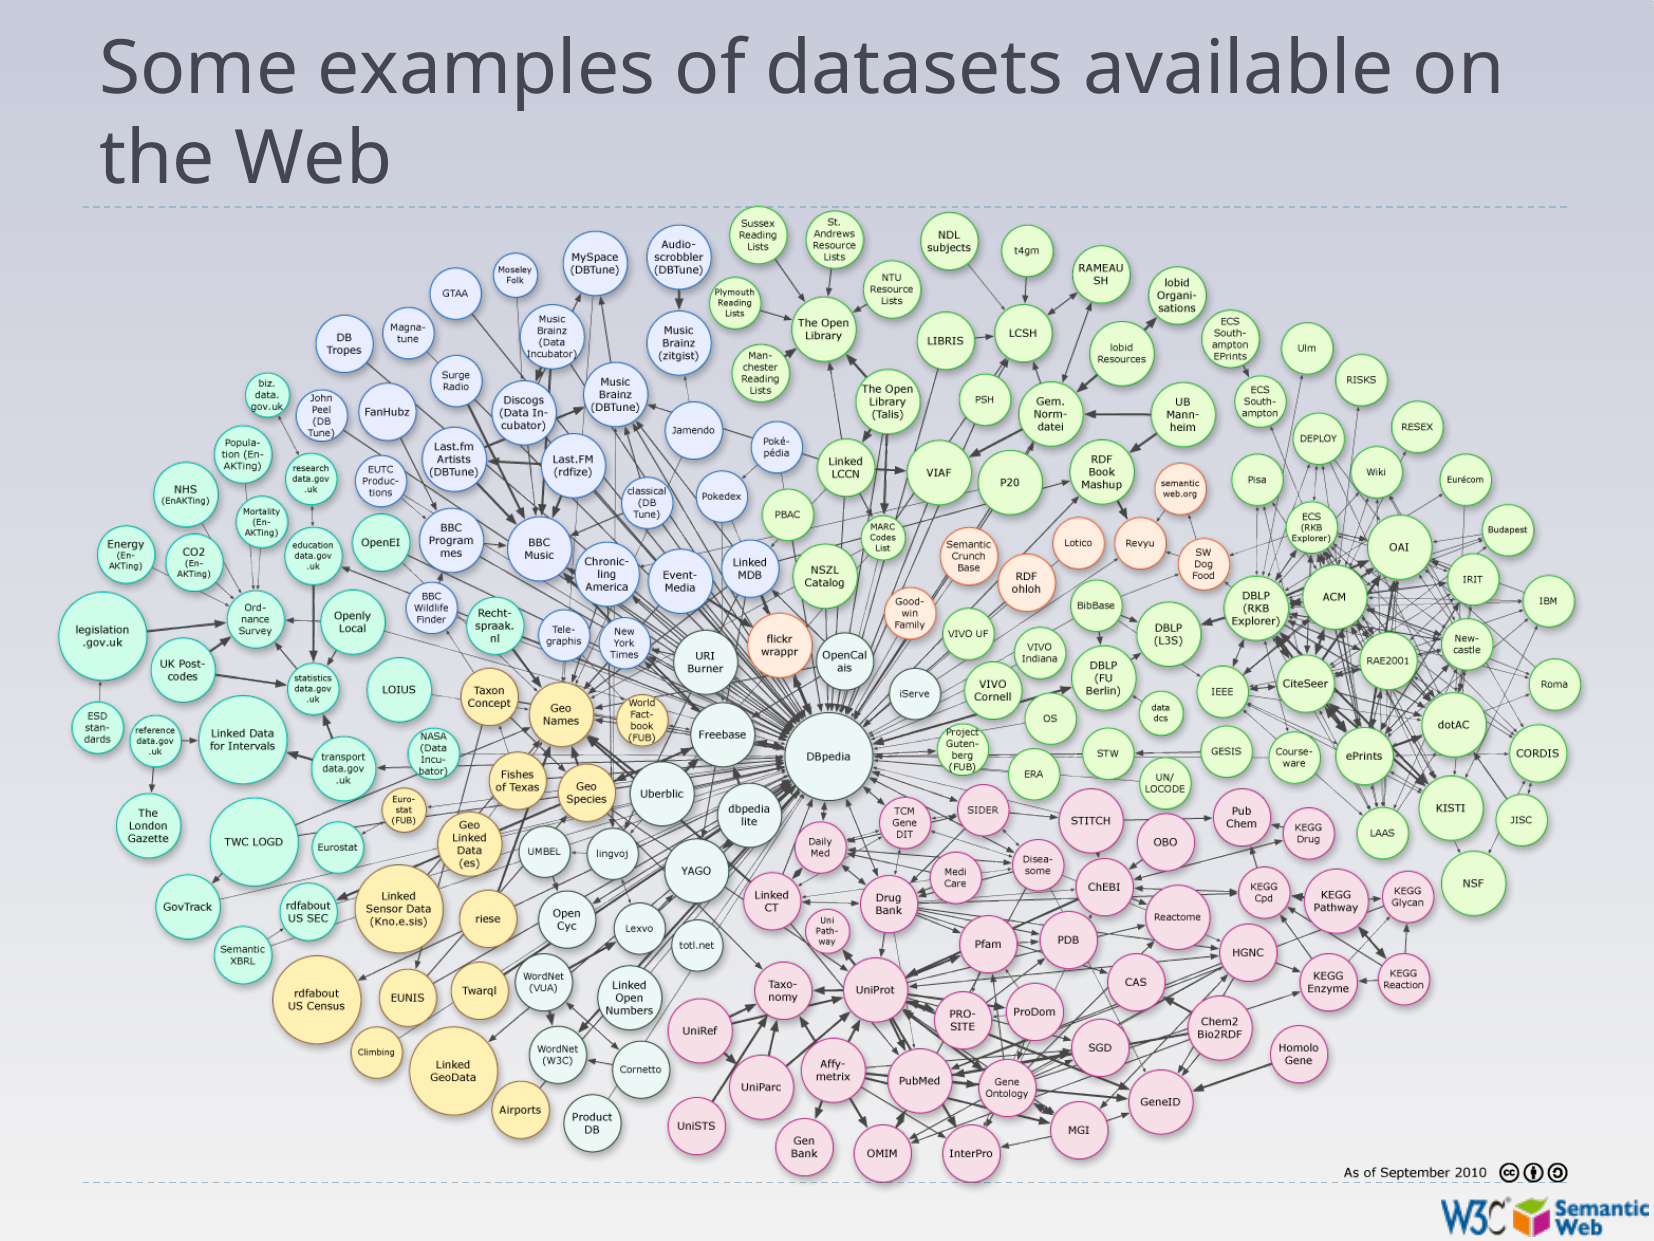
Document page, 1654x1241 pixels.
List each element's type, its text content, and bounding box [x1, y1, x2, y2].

picture [39, 189, 1649, 1237]
title Some examples of datasets available on the Web [82, 10, 1572, 189]
